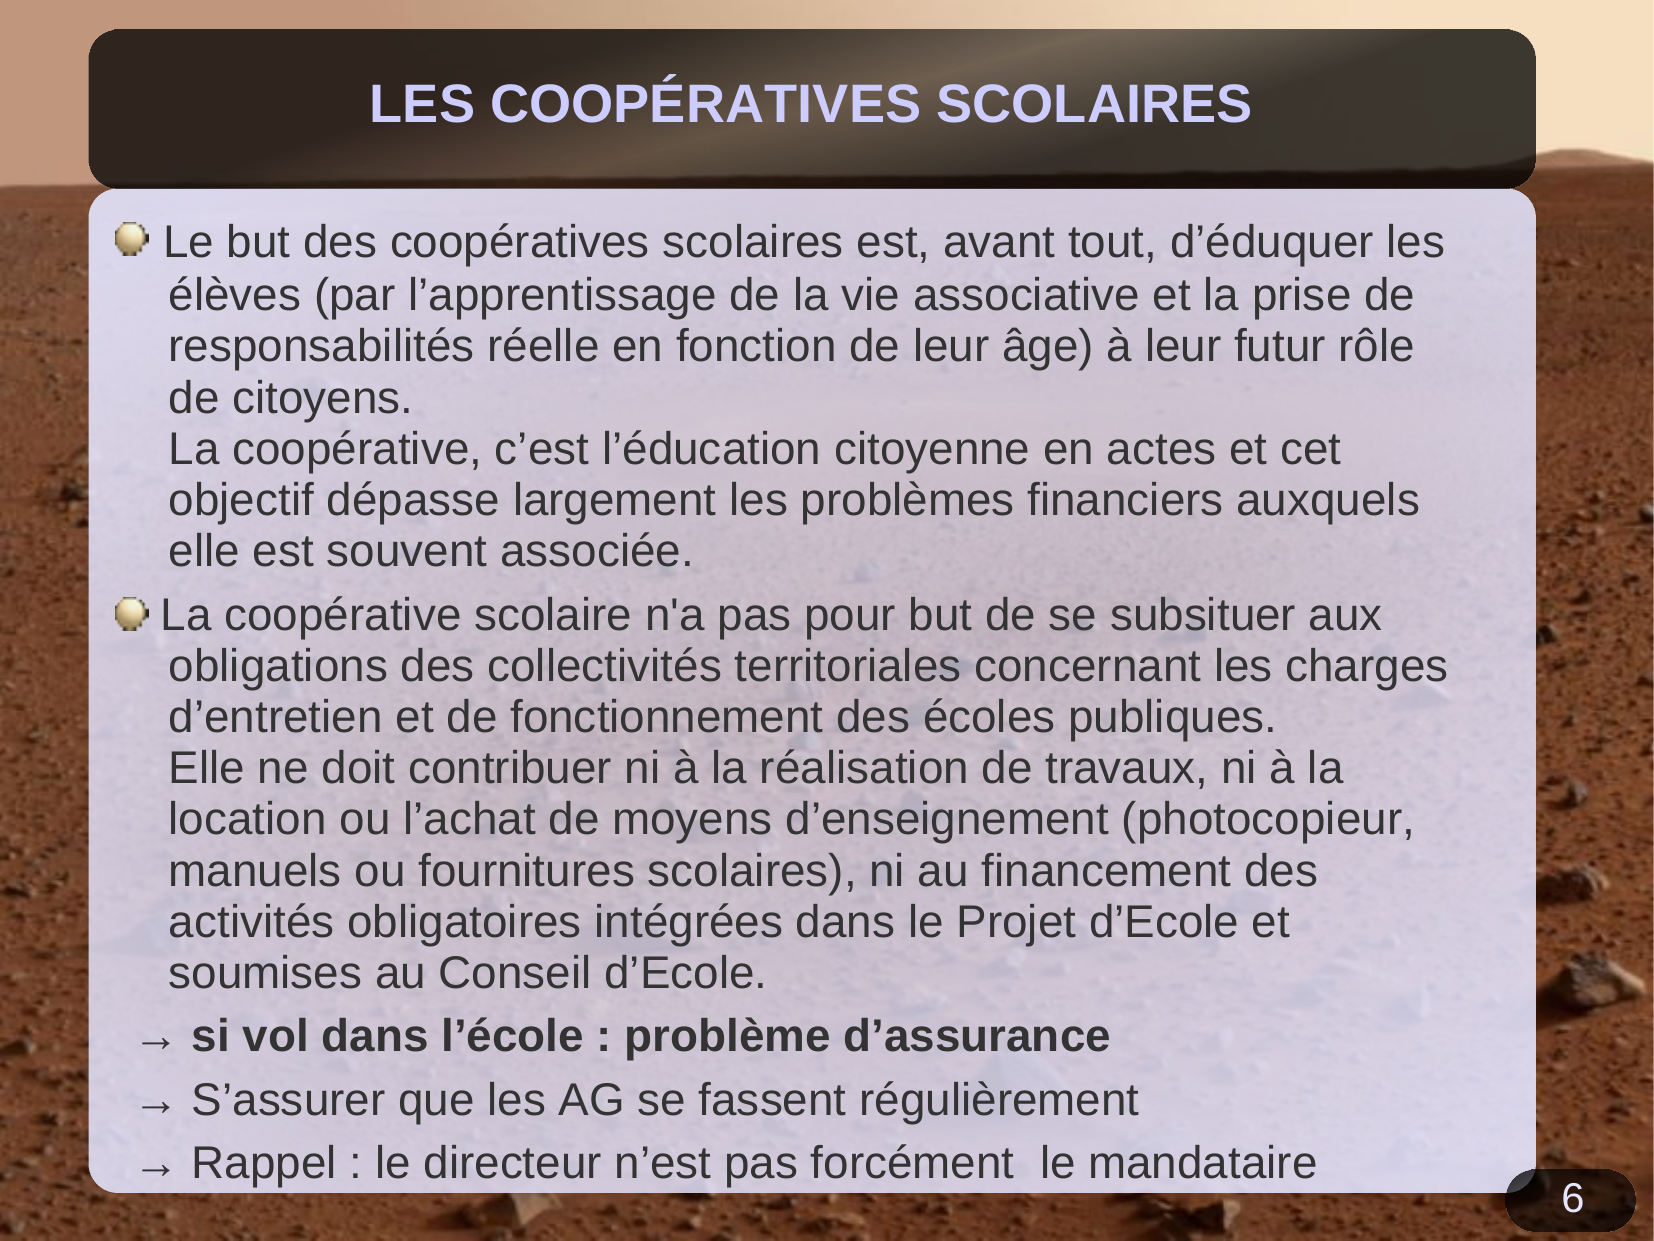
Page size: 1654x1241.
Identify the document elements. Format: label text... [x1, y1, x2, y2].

title LES COOPÉRATIVES SCOLAIRES [118, 59, 1506, 148]
picture [0, 0, 1654, 1241]
list Le but des coopératives scolaires est, avant tout, d’éduquer les élèves (par l’apprentissage de la vie associative et la prise de responsabilités réelle en fonction de leur âge) à leur futur rôle de citoyens. La coopérative, c’est l’éducation citoyenne en actes et cet objectif dépasse largement les problèmes financiers auxquels elle est souvent associée. La coopérative scolaire n'a pas pour but de se subsituer aux obligations des collectivités territoriales concernant les charges d’entretien et de fonctionnement des écoles publiques. Elle ne doit contribuer ni à la réalisation de travaux, ni à la location ou l’achat de moyens d’enseignement (photocopieur, manuels ou fournitures scolaires), ni au financement des activités obligatoires intégrées dans le Projet d’Ecole et soumises au Conseil d’Ecole. → si vol dans l’école : problème d’assurance → S’assurer que les AG se fassent régulièrement → Rappel : le directeur n’est pas forcément le mandataire [115, 208, 1474, 1189]
